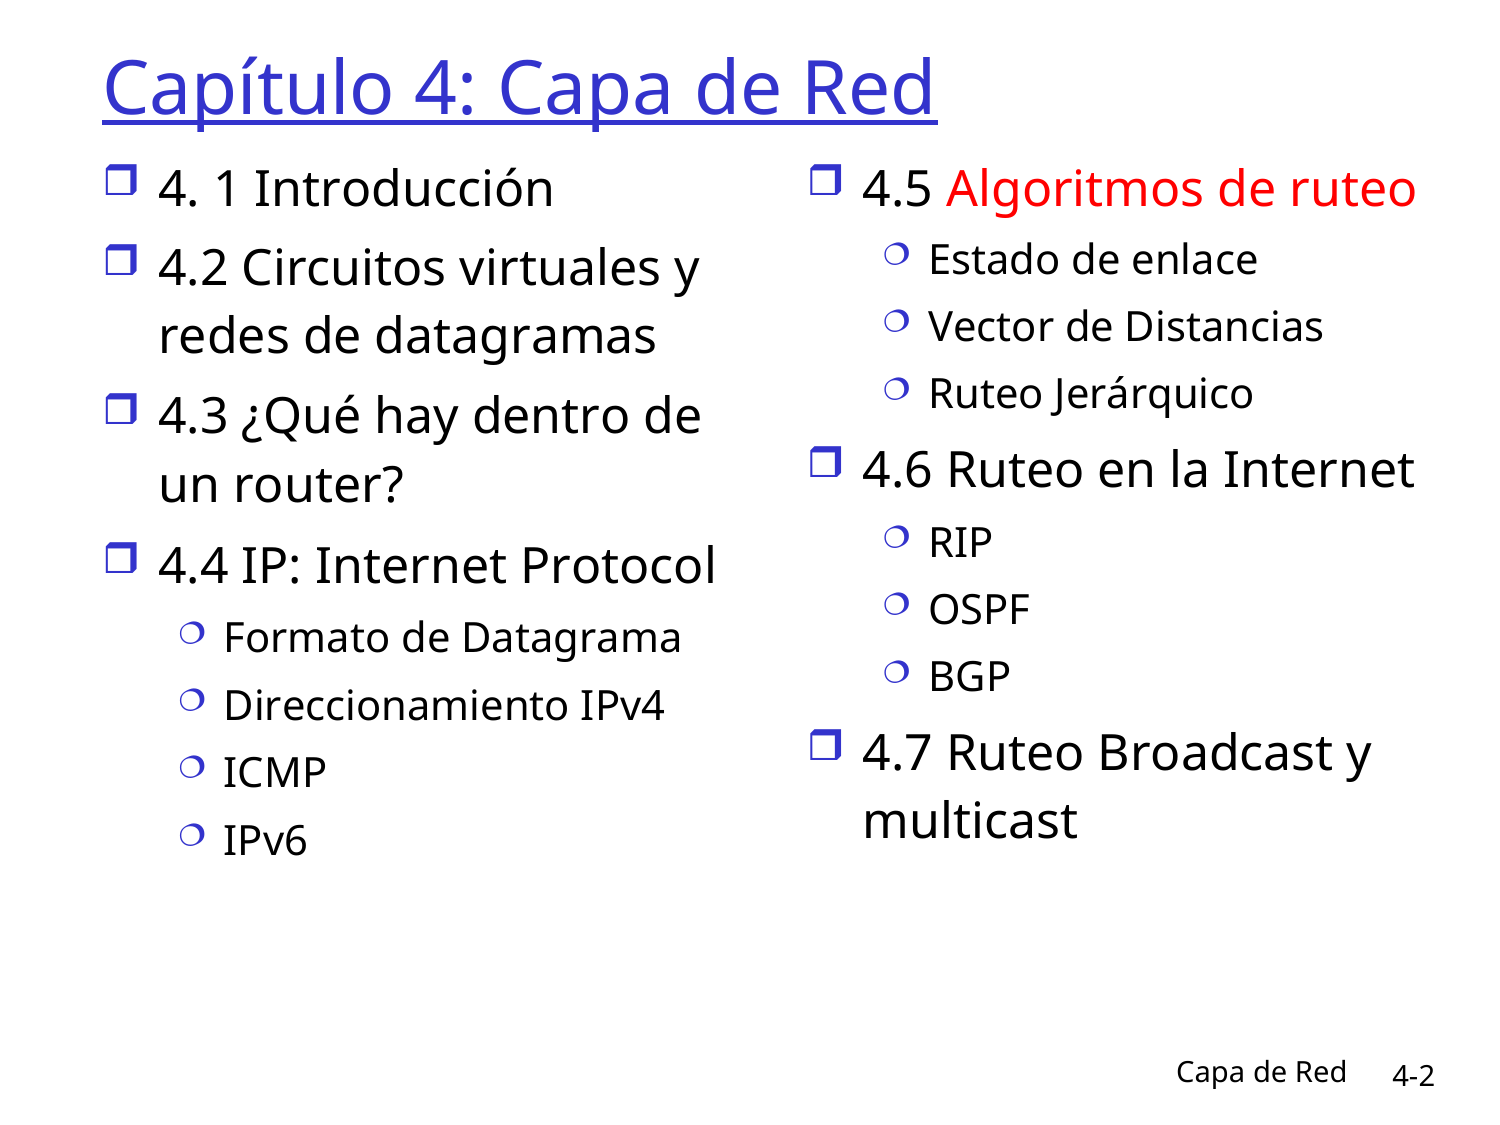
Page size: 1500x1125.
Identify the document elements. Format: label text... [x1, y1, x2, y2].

list 4.5 Algoritmos de ruteo Estado de enlace Vector de Distancias Ruteo Jerárquico 4.6 Ruteo en la Internet RIP OSPF BGP 4.7 Ruteo Broadcast y multicast [792, 149, 1464, 1066]
title Capítulo 4: Capa de Red [87, 15, 1363, 158]
list 4. 1 Introducción 4.2 Circuitos virtuales y redes de datagramas 4.3 ¿Qué hay dentro de un router? 4.4 IP: Internet Protocol Formato de Datagrama Direccionamiento IPv4 ICMP IPv6 [87, 149, 759, 1066]
